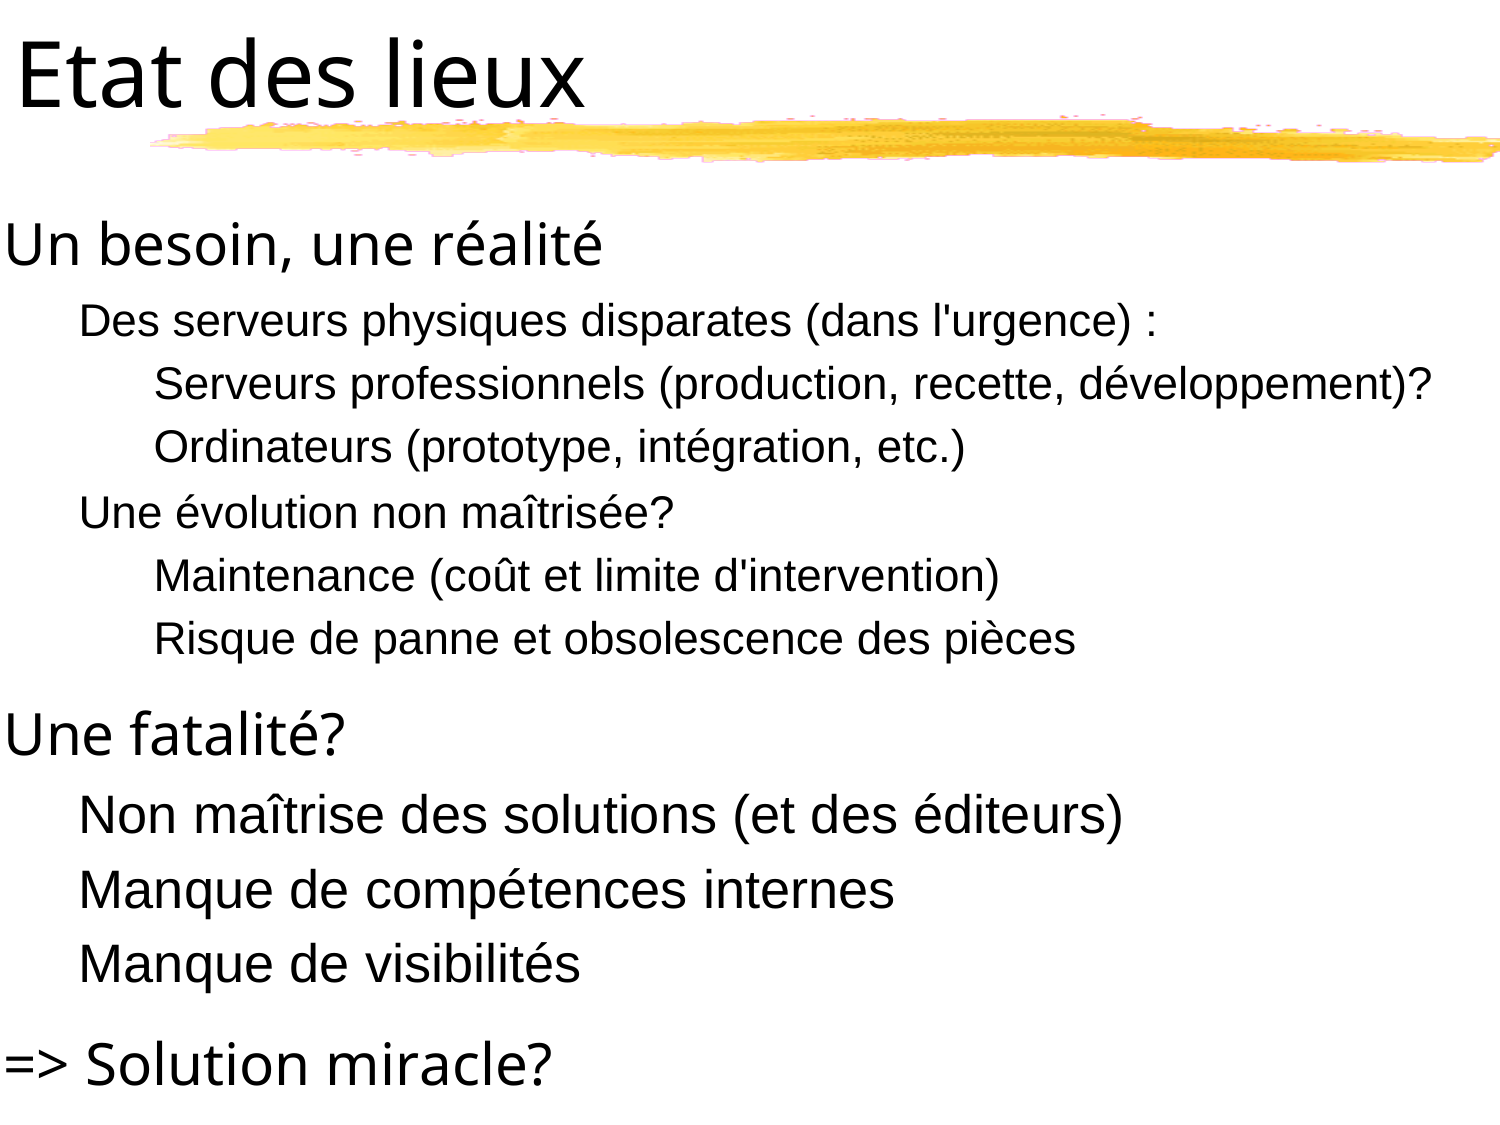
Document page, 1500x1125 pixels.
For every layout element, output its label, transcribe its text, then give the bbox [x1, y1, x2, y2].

list Un besoin, une réalité Des serveurs physiques disparates (dans l'urgence) : Serveurs professionnels (production, recette, développement)? Ordinateurs (prototype, intégration, etc.) Une évolution non maîtrisée? Maintenance (coût et limite d'intervention) Risque de panne et obsolescence des pièces Une fatalité? Non maîtrise des solutions (et des éditeurs) Manque de compétences internes Manque de visibilités => Solution miracle? [0, 195, 1500, 1117]
title Etat des lieux [0, 0, 1500, 137]
picture [150, 137, 1500, 173]
